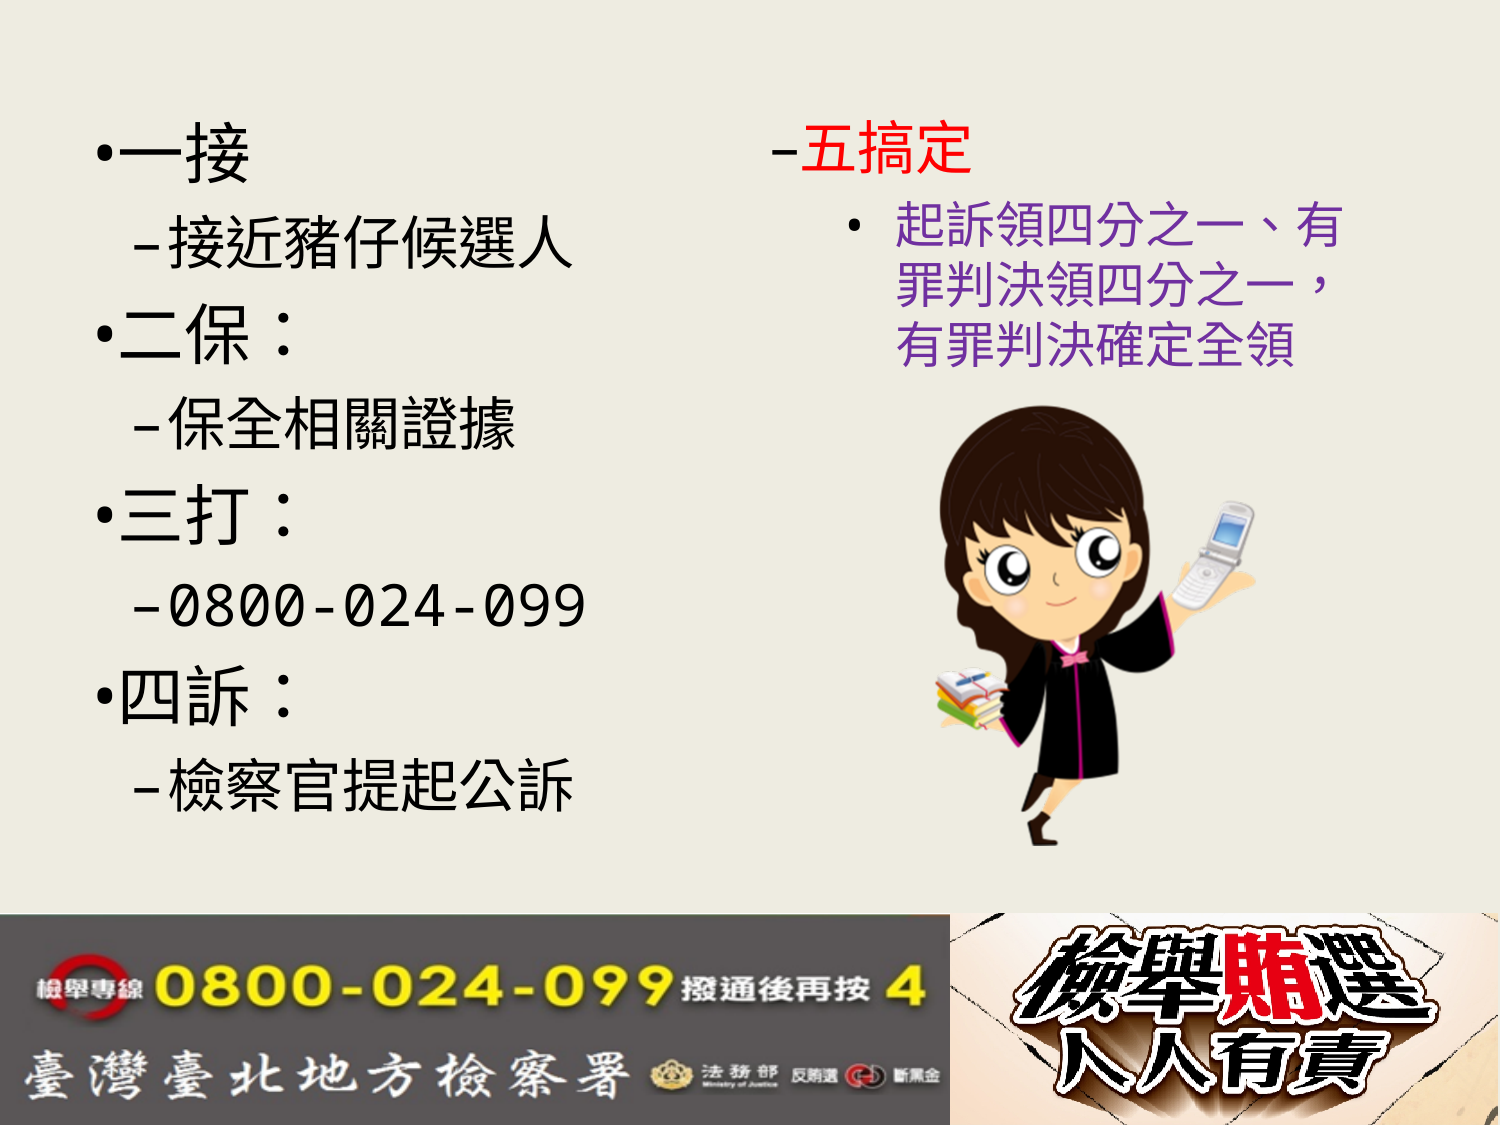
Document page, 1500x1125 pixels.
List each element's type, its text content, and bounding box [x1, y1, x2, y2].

picture [920, 398, 1294, 847]
picture [0, 913, 1498, 1125]
text_box 一接 接近豬仔候選人 二保： 保全相關證據 三打： 0800-024-099 四訴： 檢察官提起公訴 [84, 96, 700, 818]
text_box 五搞定 起訴領四分之一、有罪判決領四分之一，有罪判決確定全領 [762, 96, 1388, 835]
